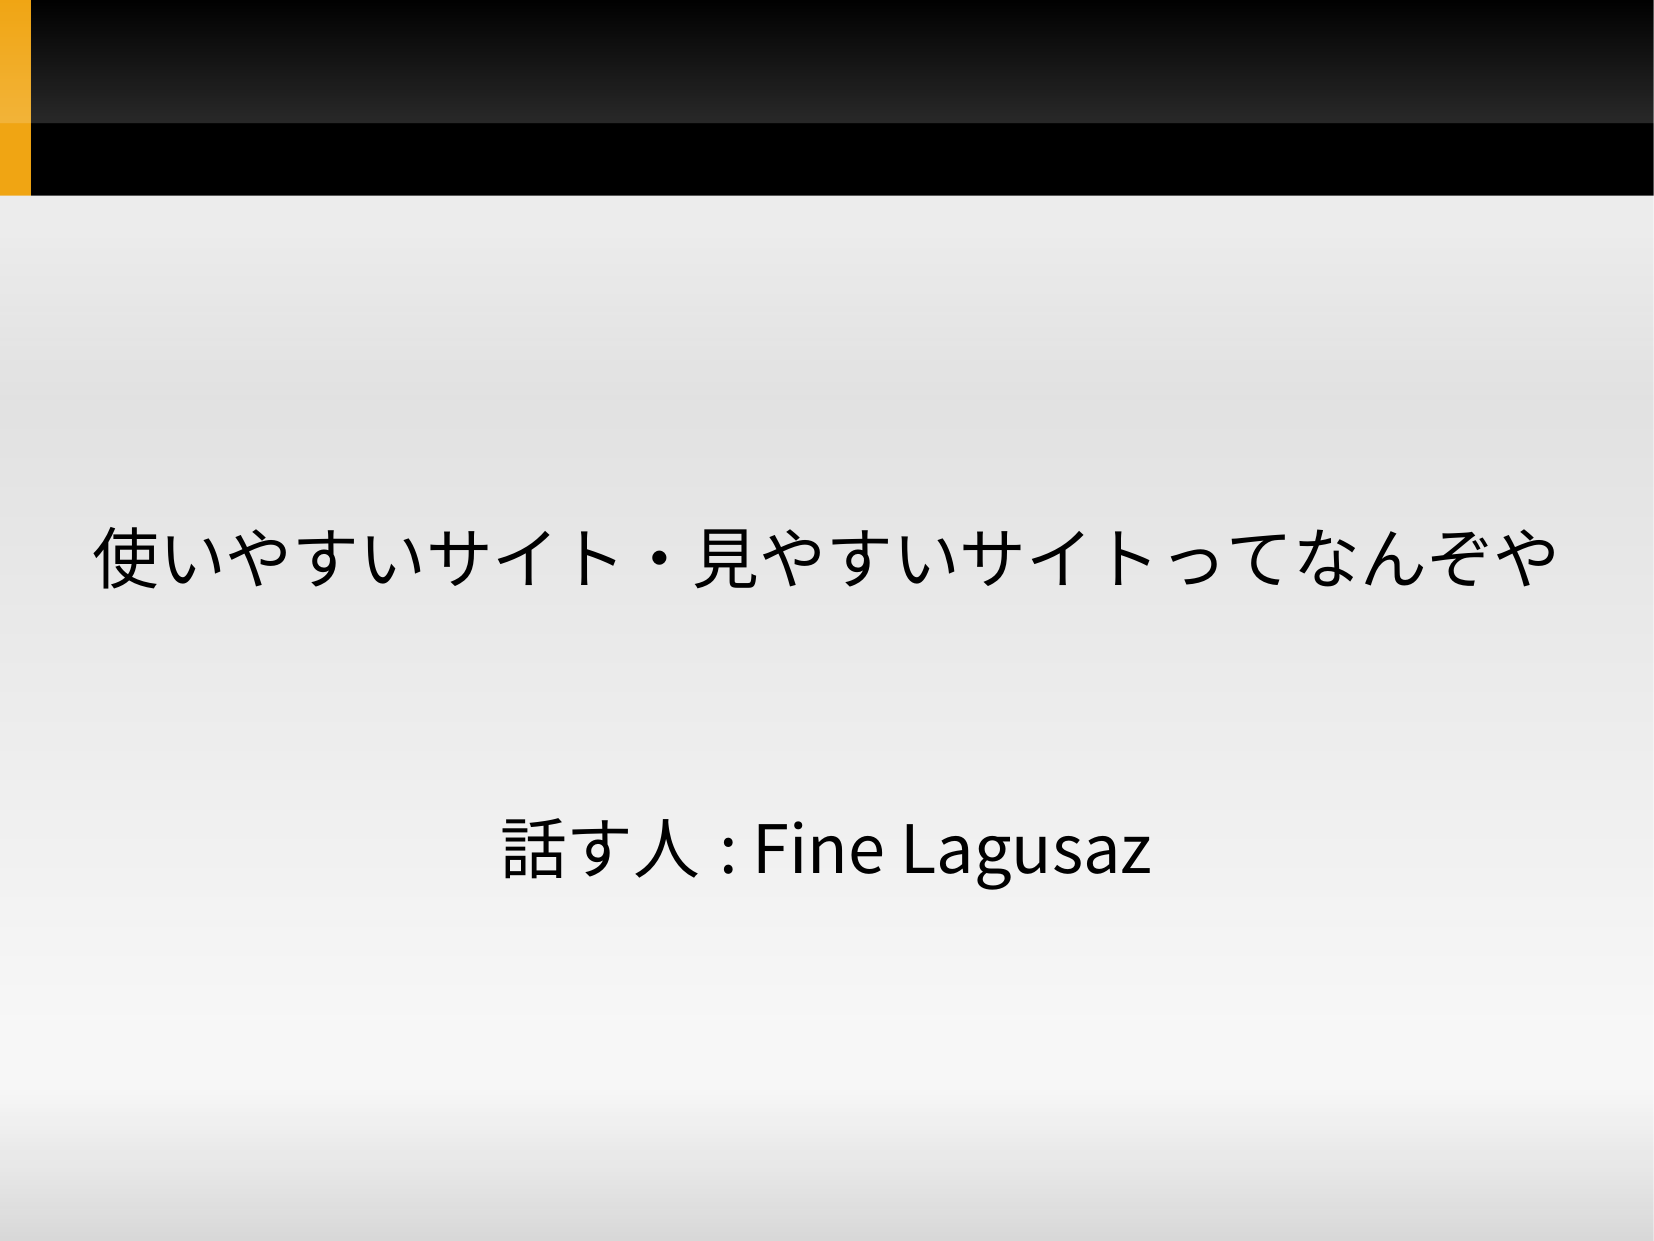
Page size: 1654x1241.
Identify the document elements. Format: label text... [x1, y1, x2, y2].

picture [0, 0, 1654, 1241]
subtitle 使いやすいサイト・見やすいサイトってなんぞや 話す人: Fine Lagusaz [82, 290, 1571, 1109]
